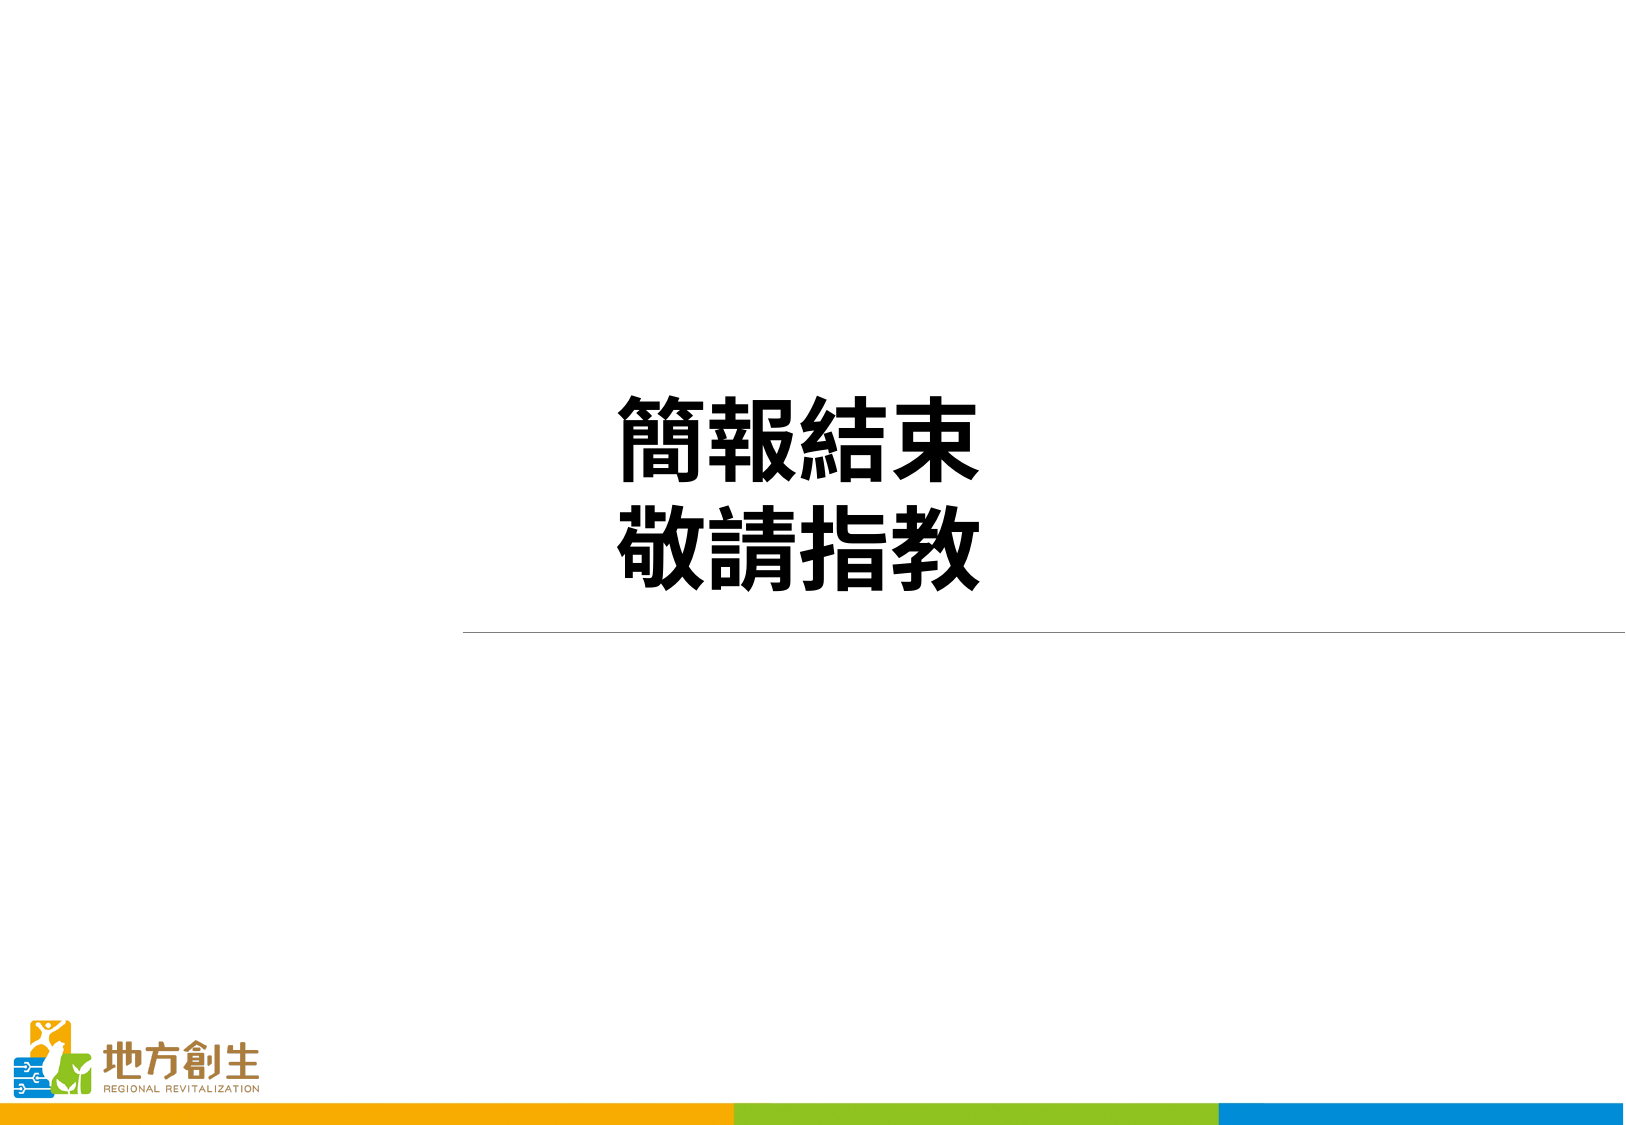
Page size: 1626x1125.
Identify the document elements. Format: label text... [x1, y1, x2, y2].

picture [9, 1013, 259, 1100]
text_box 簡報結束 敬請指教 [599, 374, 1413, 610]
